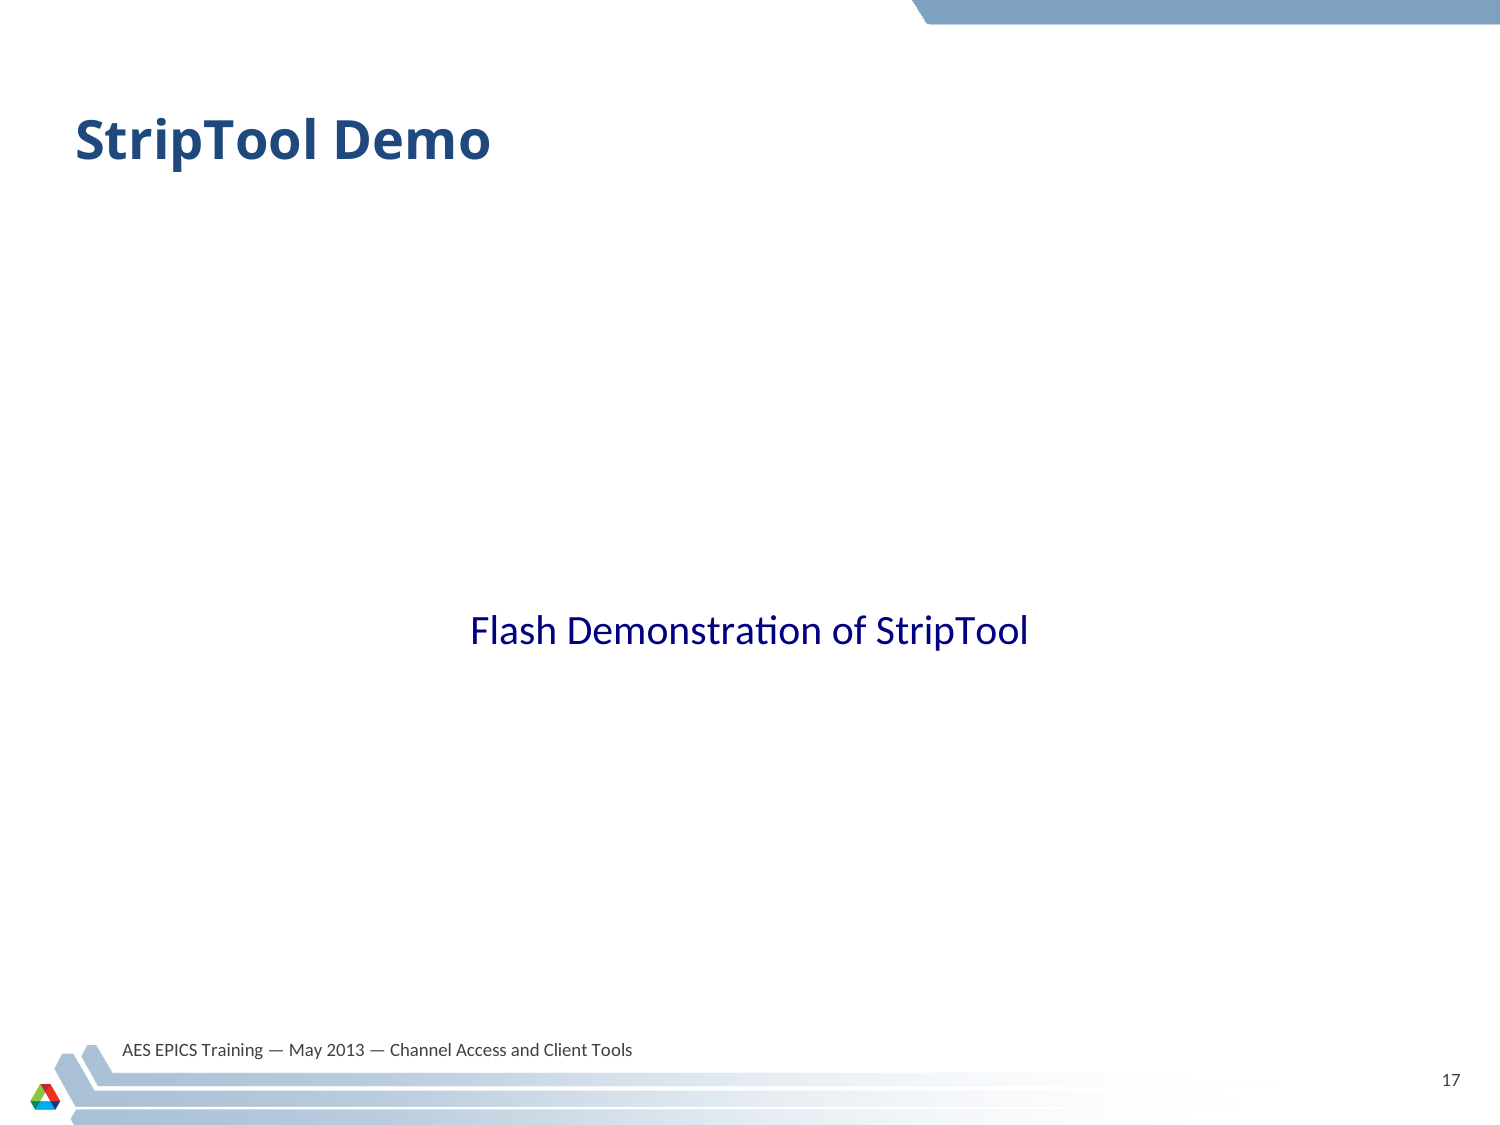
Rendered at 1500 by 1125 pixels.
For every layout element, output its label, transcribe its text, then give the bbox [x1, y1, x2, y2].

subtitle Flash Demonstration of StripTool [75, 262, 1426, 1006]
picture [0, 1037, 1500, 1125]
picture [0, 0, 1500, 26]
title StripTool Demo [75, 45, 1426, 233]
